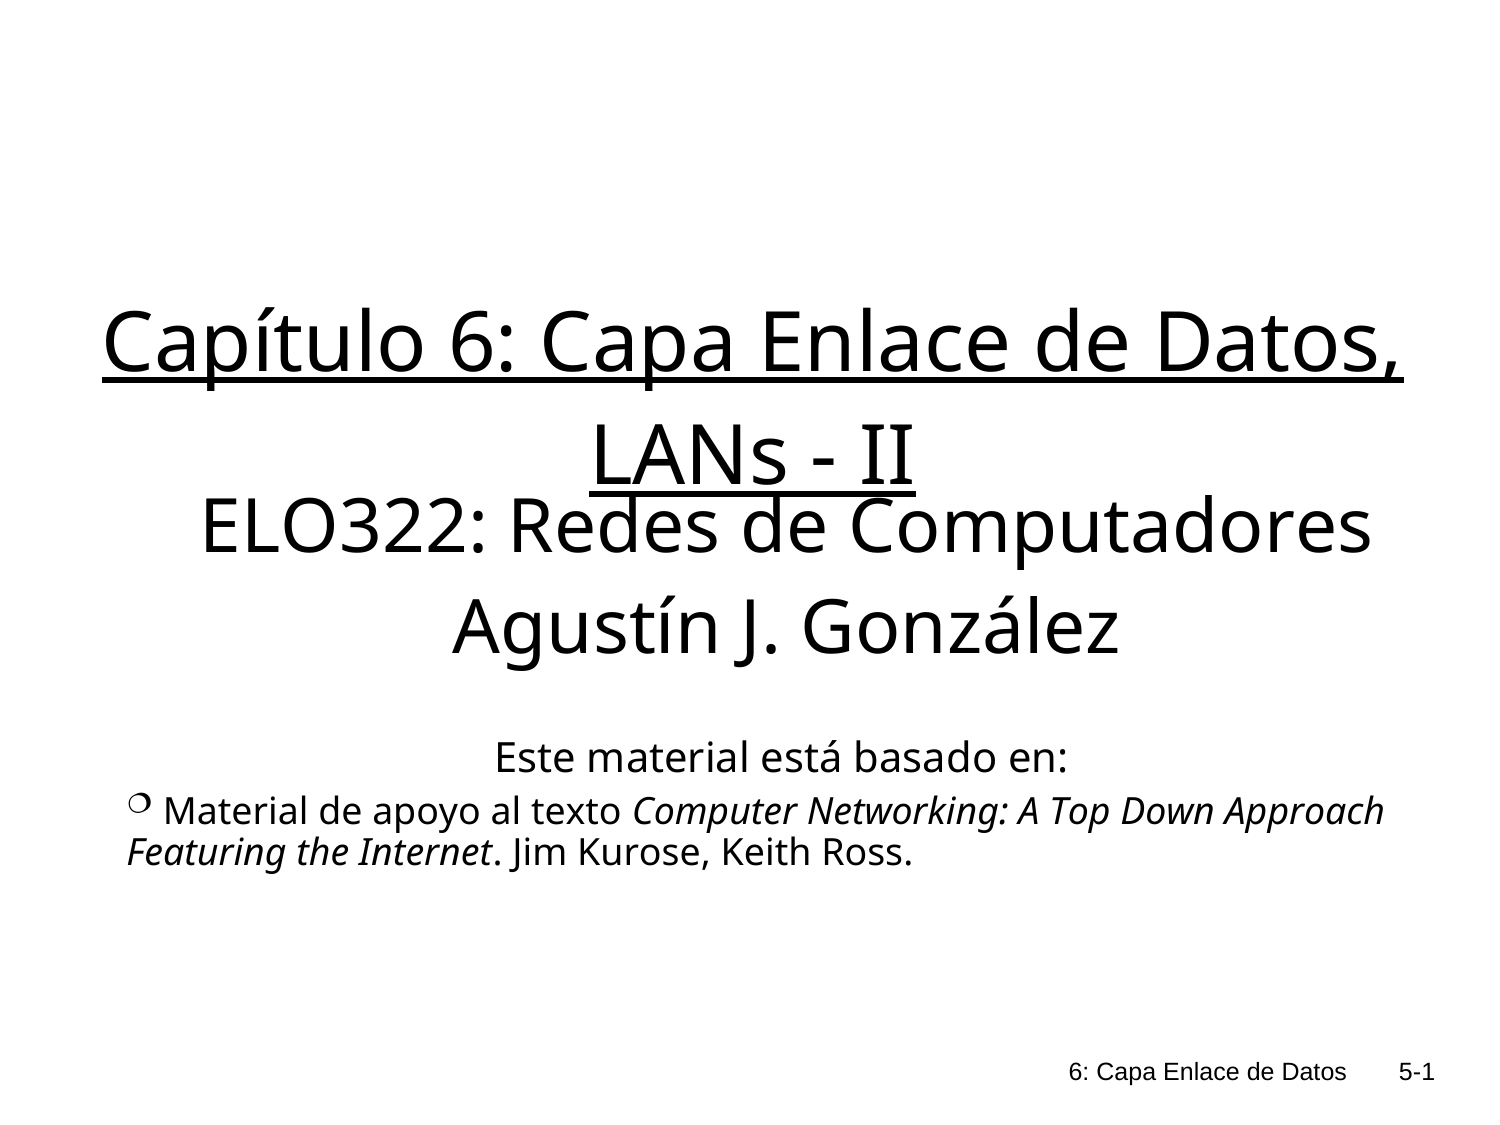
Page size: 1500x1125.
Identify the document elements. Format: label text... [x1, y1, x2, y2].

subtitle ELO322: Redes de Computadores Agustín J. González Este material está basado en: Material de apoyo al texto Computer Networking: A Top Down Approach Featuring the Internet. Jim Kurose, Keith Ross. [36, 479, 1463, 1125]
title Capítulo 6: Capa Enlace de Datos, LANs - II [59, 279, 1447, 479]
